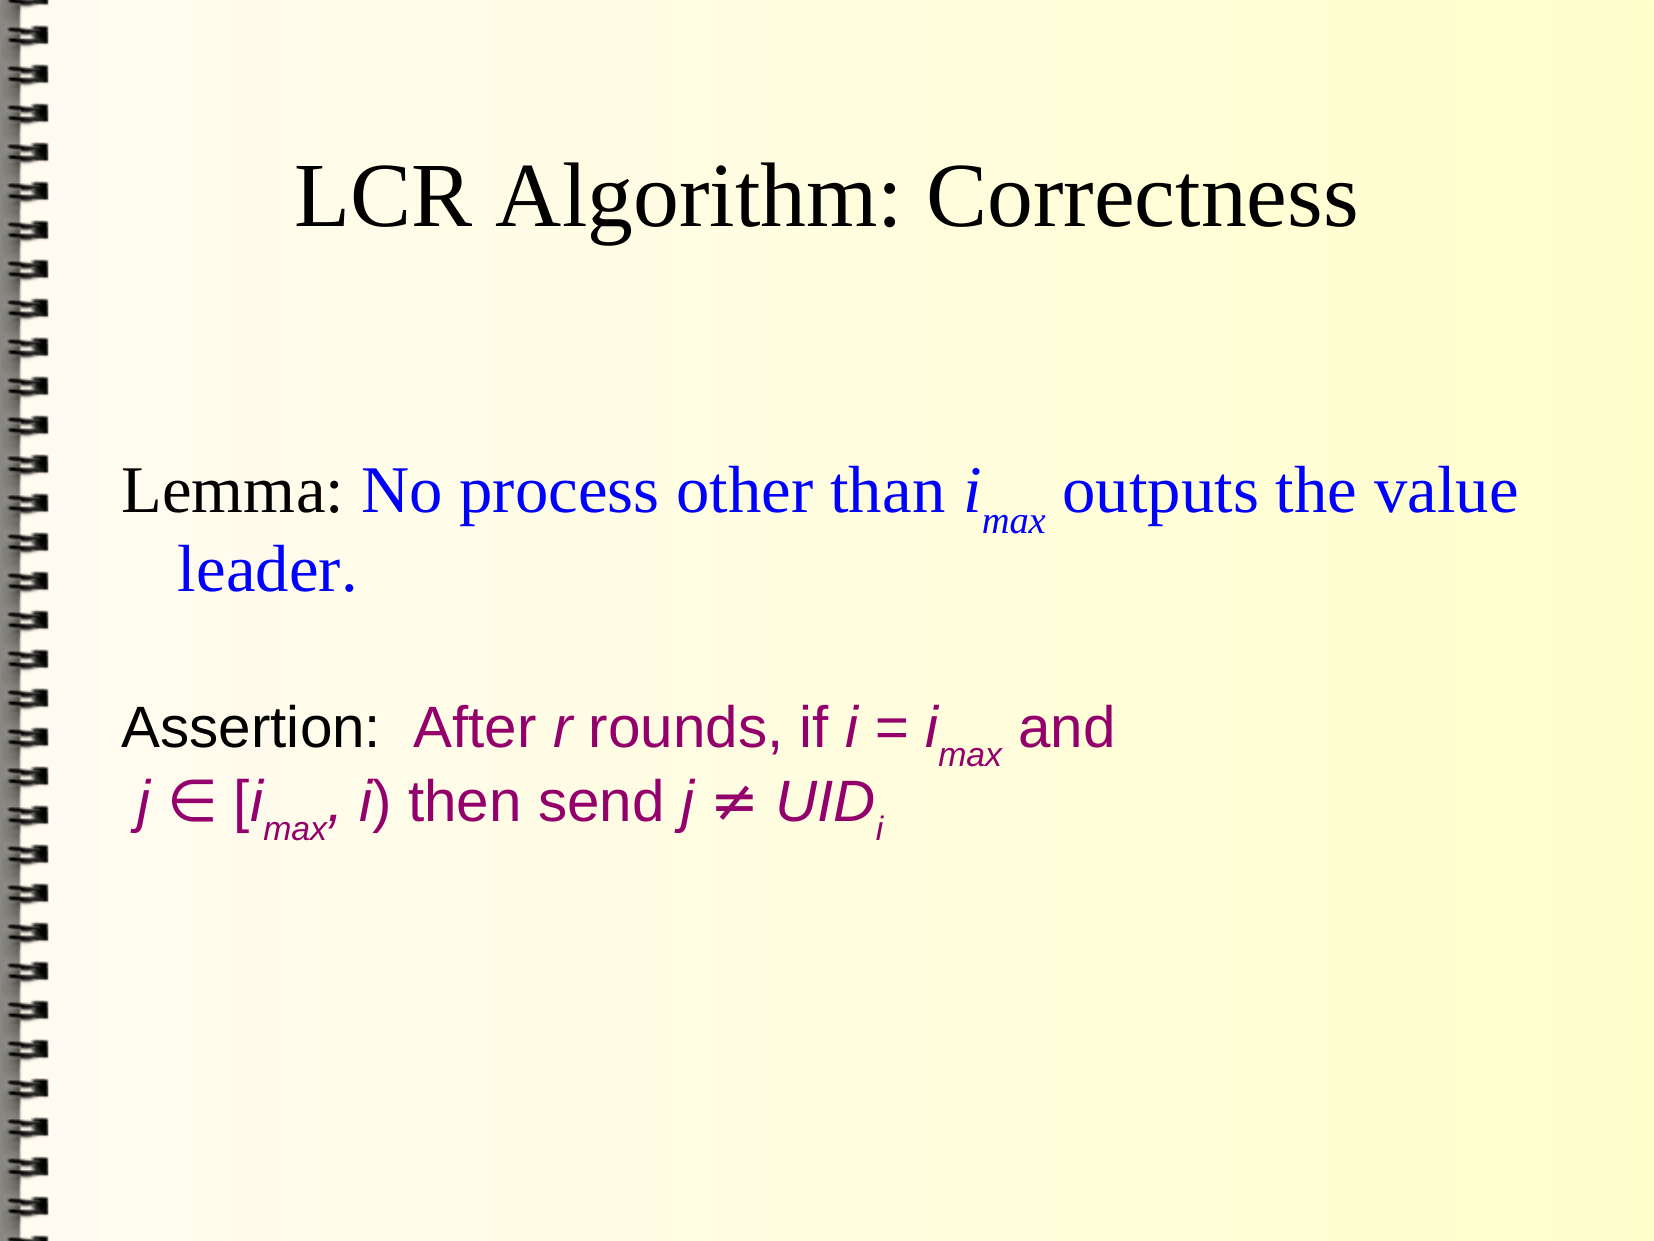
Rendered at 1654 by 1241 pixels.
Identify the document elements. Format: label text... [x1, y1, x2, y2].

picture [0, 0, 1654, 1241]
list Lemma: No process other than imax outputs the value leader. Assertion: After r rounds, if i = imax and j ∈ [imax, i) then send j ≠ UIDi [121, 344, 1534, 1112]
title LCR Algorithm: Correctness [121, 98, 1534, 291]
